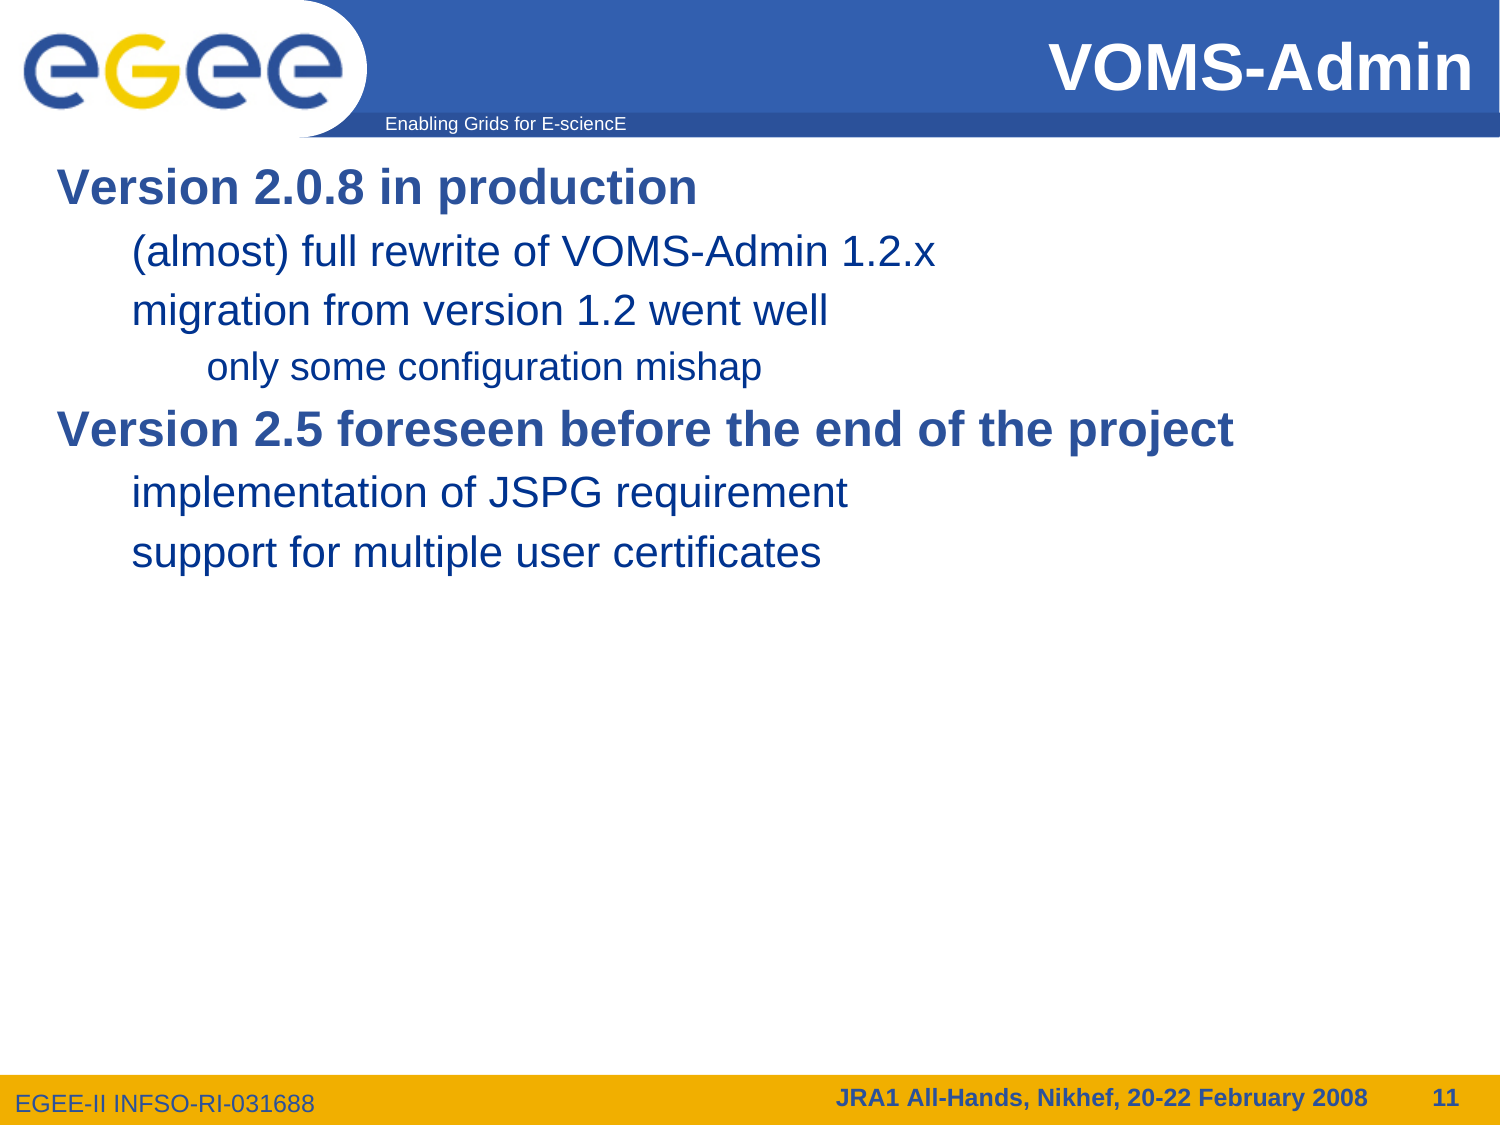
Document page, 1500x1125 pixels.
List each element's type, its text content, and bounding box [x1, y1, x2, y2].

list Version 2.0.8 in production (almost) full rewrite of VOMS-Admin 1.2.x migration from version 1.2 went well only some configuration mishap Version 2.5 foreseen before the end of the project implementation of JSPG requirement support for multiple user certificates [56, 159, 1466, 1036]
picture [18, 30, 349, 112]
title VOMS-Admin [369, 0, 1475, 148]
